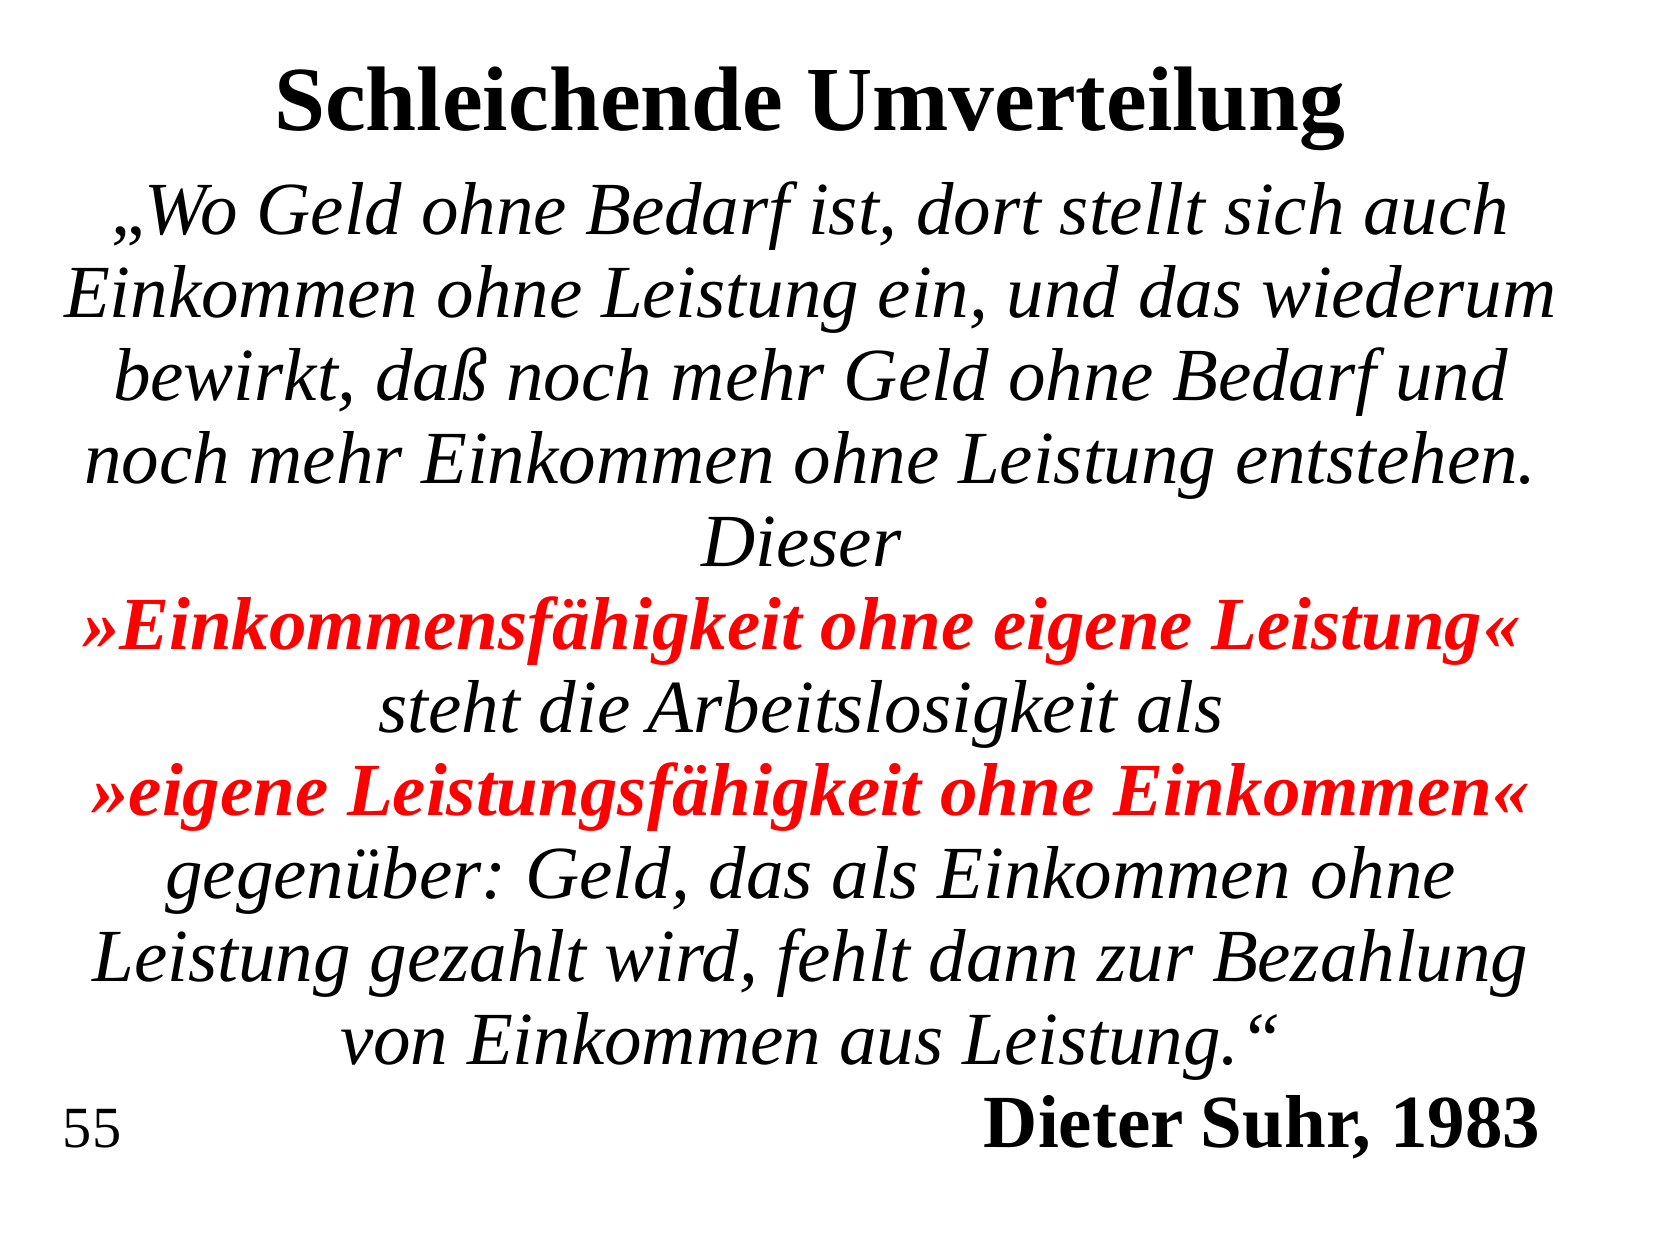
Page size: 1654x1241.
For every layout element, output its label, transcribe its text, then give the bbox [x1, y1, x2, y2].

text_box Schleichende Umverteilung „Wo Geld ohne Bedarf ist, dort stellt sich auch Einkommen ohne Leistung ein, und das wiederum bewirkt, daß noch mehr Geld ohne Bedarf und noch mehr Einkommen ohne Leistung entstehen. Dieser »Einkommensfähigkeit ohne eigene Leistung« steht die Arbeitslosigkeit als »eigene Leistungsfähigkeit ohne Einkommen« gegenüber: Geld, das als Einkommen ohne Leistung gezahlt wird, fehlt dann zur Bezahlung von Einkommen aus Leistung.“ <Foliennummer> Dieter Suhr, 1983 [48, 41, 1618, 1241]
